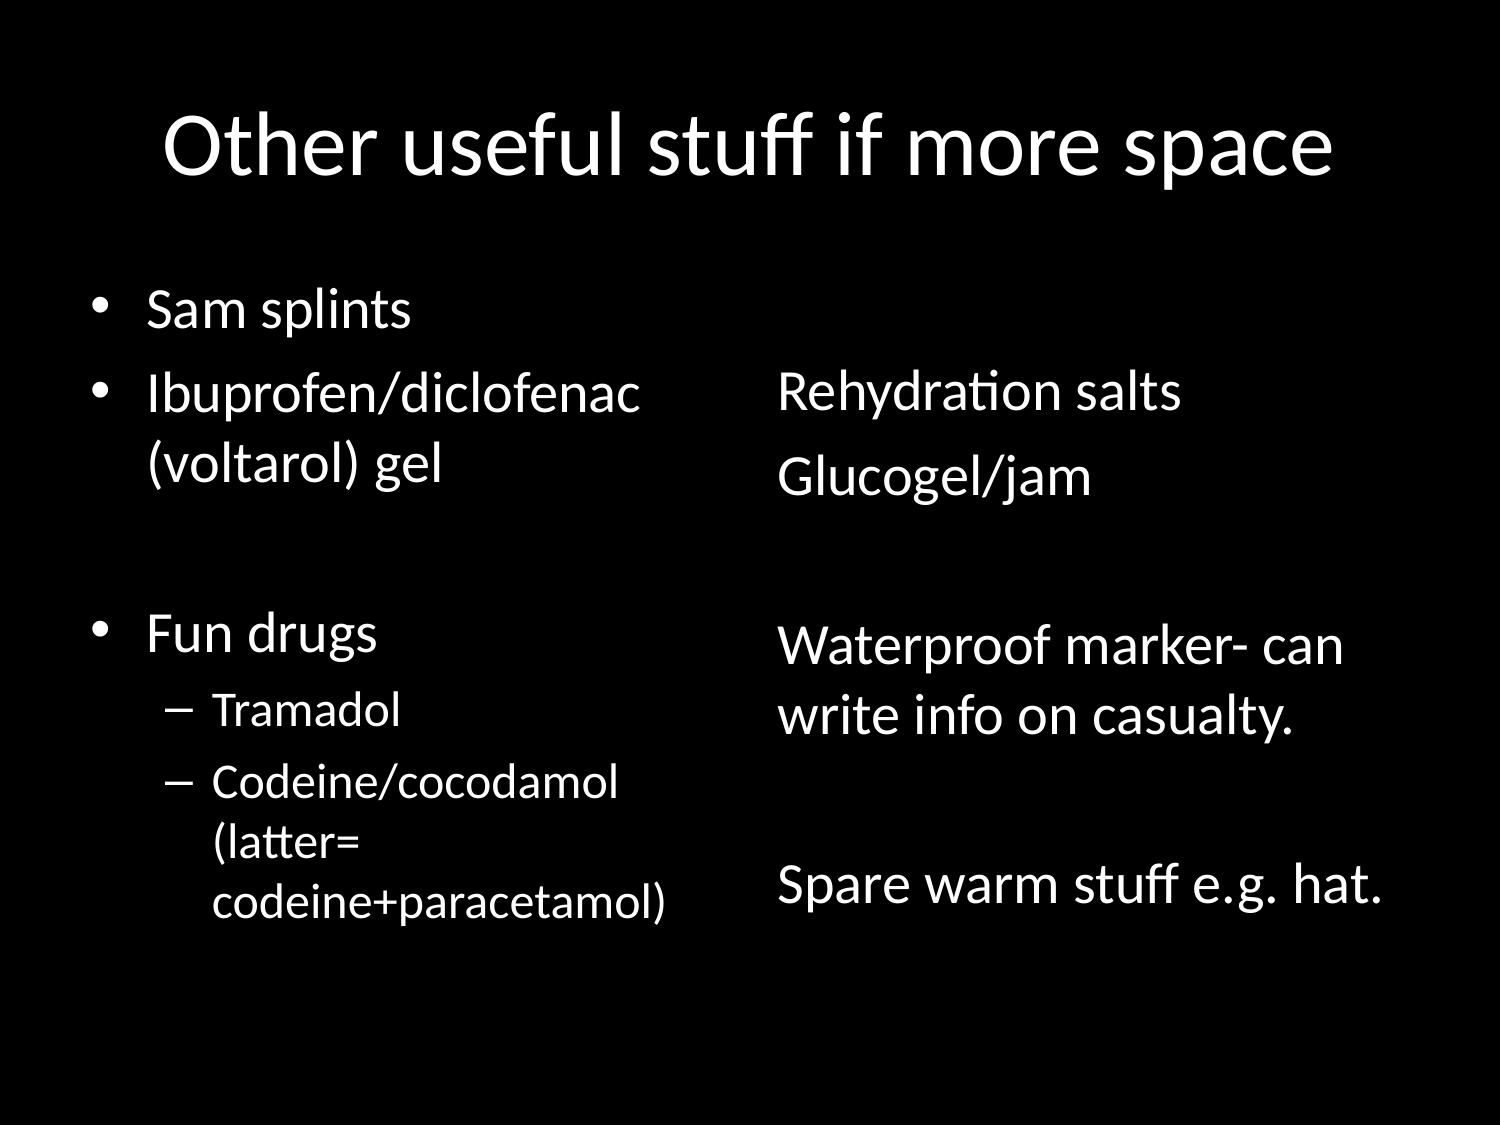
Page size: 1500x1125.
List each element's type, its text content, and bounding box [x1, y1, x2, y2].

title Other useful stuff if more space [75, 45, 1425, 233]
list Rehydration salts Glucogel/jam Waterproof marker- can write info on casualty. Spare warm stuff e.g. hat. [762, 262, 1425, 1005]
list Sam splints Ibuprofen/diclofenac (voltarol) gel Fun drugs Tramadol Codeine/cocodamol (latter= codeine+paracetamol) [75, 262, 738, 1005]
